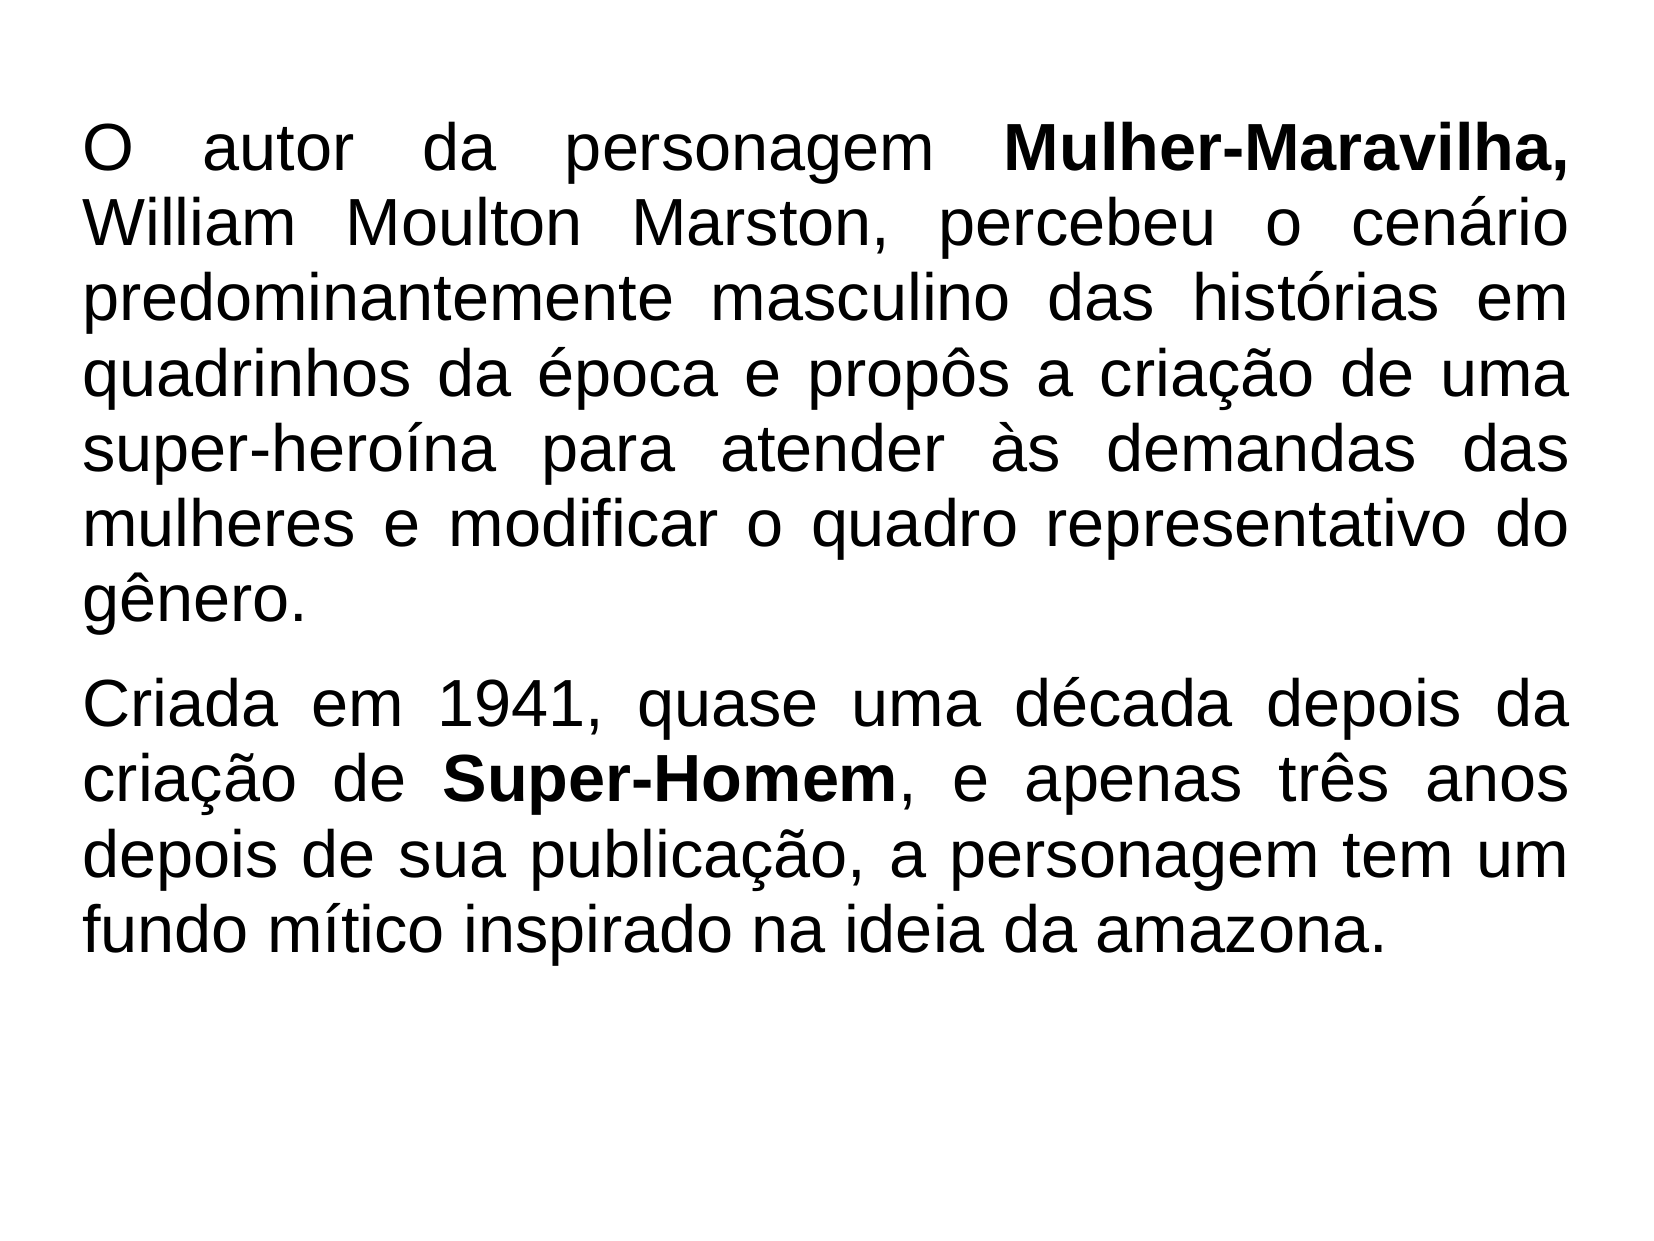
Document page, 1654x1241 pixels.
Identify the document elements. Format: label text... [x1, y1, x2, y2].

list O autor da personagem Mulher-Maravilha, William Moulton Marston, percebeu o cenário predominantemente masculino das histórias em quadrinhos da época e propôs a criação de uma super-heroína para atender às demandas das mulheres e modificar o quadro representativo do gênero. Criada em 1941, quase uma década depois da criação de Super-Homem, e apenas três anos depois de sua publicação, a personagem tem um fundo mítico inspirado na ideia da amazona. [82, 106, 1571, 1111]
